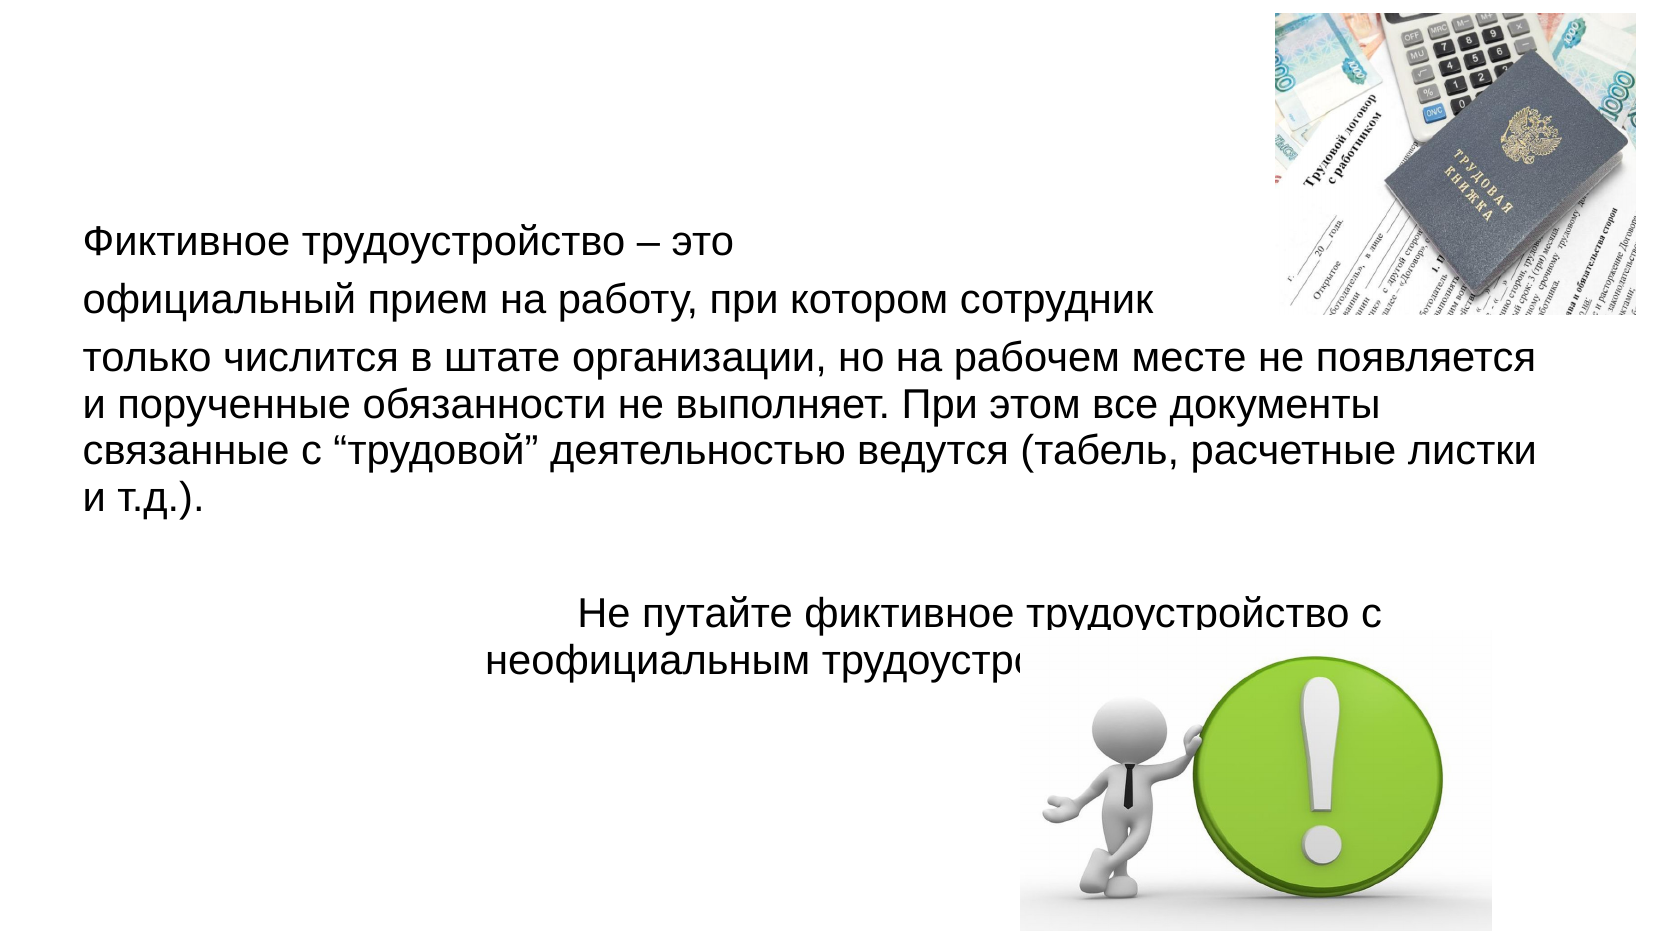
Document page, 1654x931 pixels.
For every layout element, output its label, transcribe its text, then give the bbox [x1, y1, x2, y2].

picture [1275, 13, 1636, 316]
list Фиктивное трудоустройство – это официальный прием на работу, при котором сотрудник только числится в штате организации, но на рабочем месте не появляется и порученные обязанности не выполняет. При этом все документы связанные с “трудовой” деятельностью ведутся (табель, расчетные листки и т.д.). Не путайте фиктивное трудоустройство с неофициальным трудоустройством. [82, 217, 1571, 758]
picture [1020, 631, 1492, 931]
